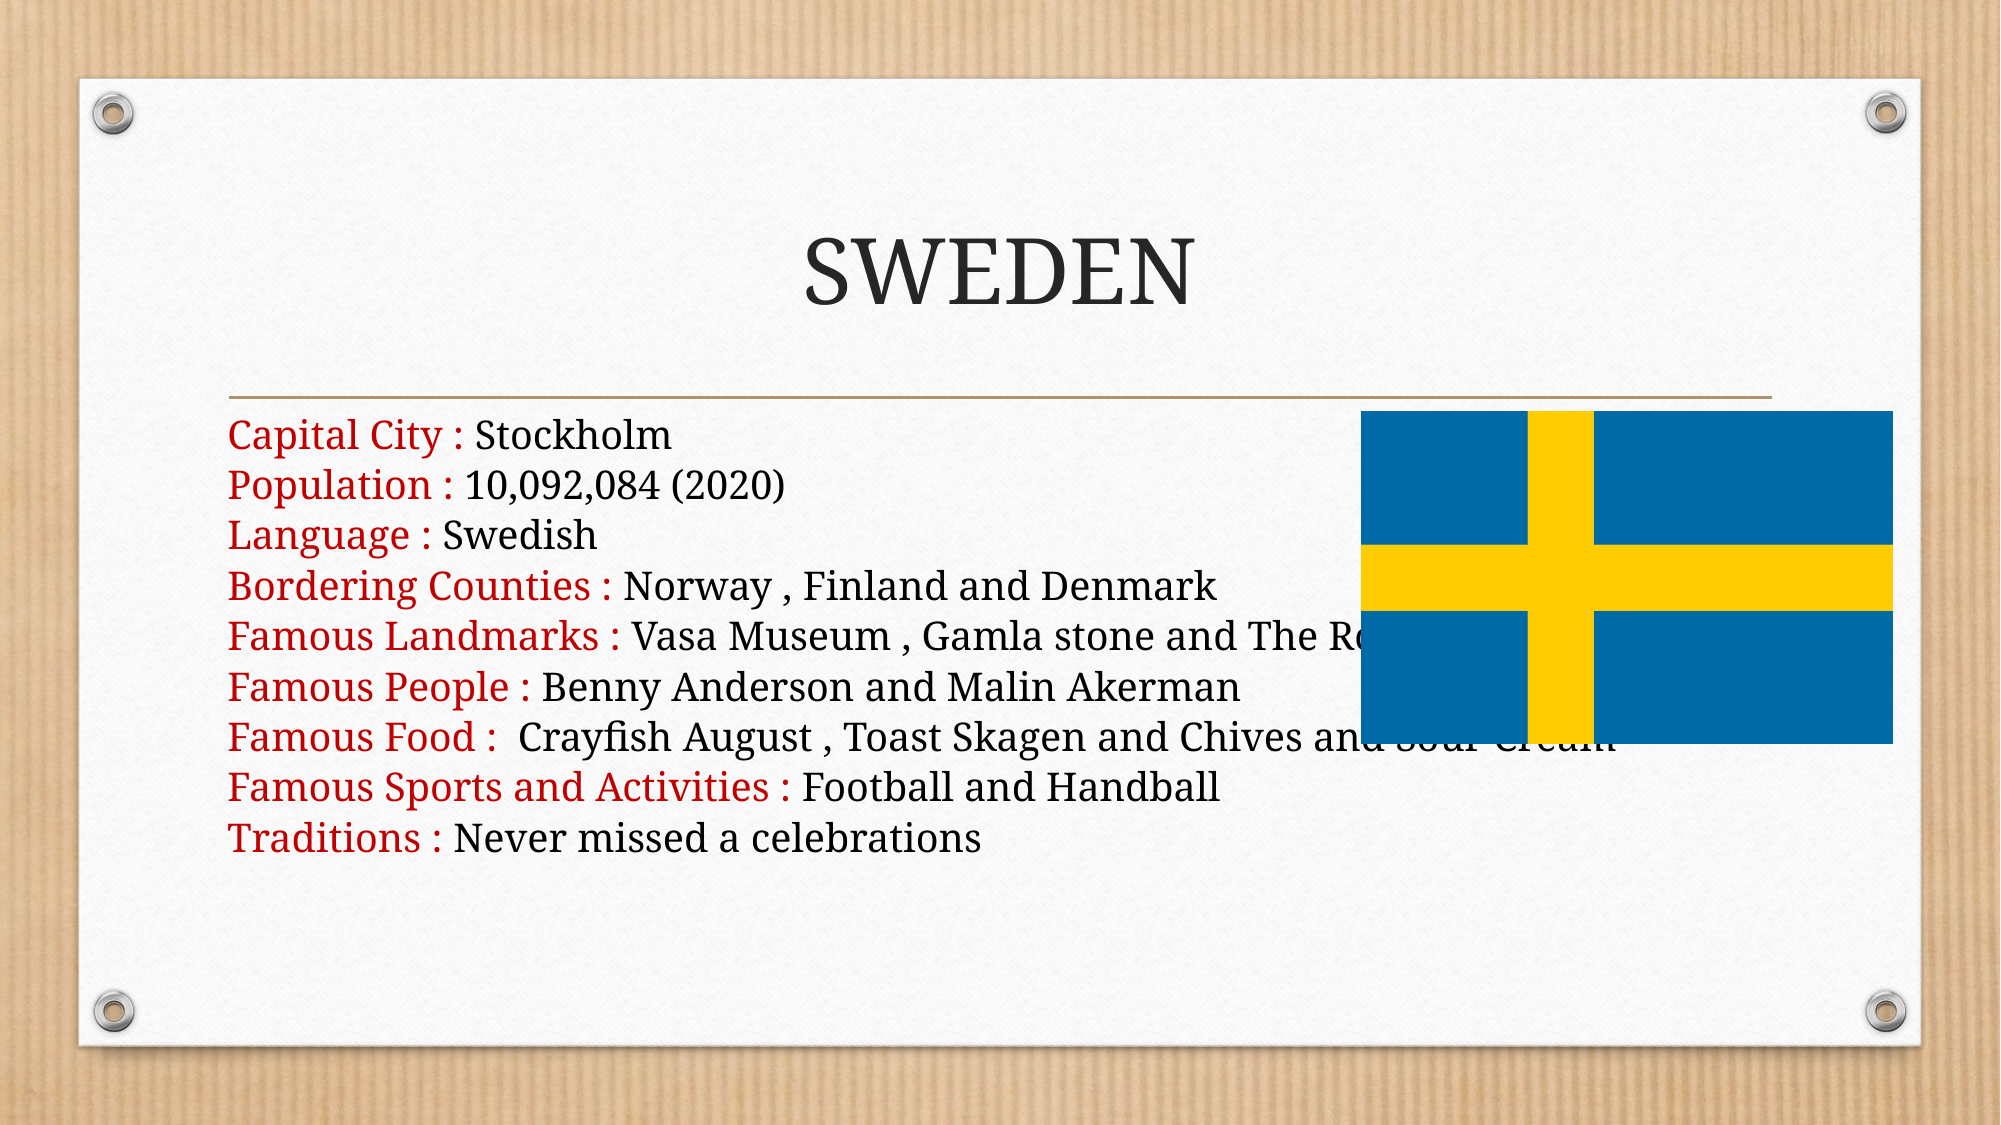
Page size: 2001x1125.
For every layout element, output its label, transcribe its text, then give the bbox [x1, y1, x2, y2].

picture [1361, 411, 1893, 744]
list Capital City : Stockholm Population : 10,092,084 (2020) Language : Swedish Bordering Counties : Norway , Finland and Denmark Famous Landmarks : Vasa Museum , Gamla stone and The Royal Palace Famous People : Benny Anderson and Malin Akerman Famous Food : Crayfish August , Toast Skagen and Chives and Sour Cream Famous Sports and Activities : Football and Handball Traditions : Never missed a celebrations [212, 411, 1792, 964]
title SWEDEN [212, 161, 1788, 376]
picture [1361, 411, 1525, 540]
